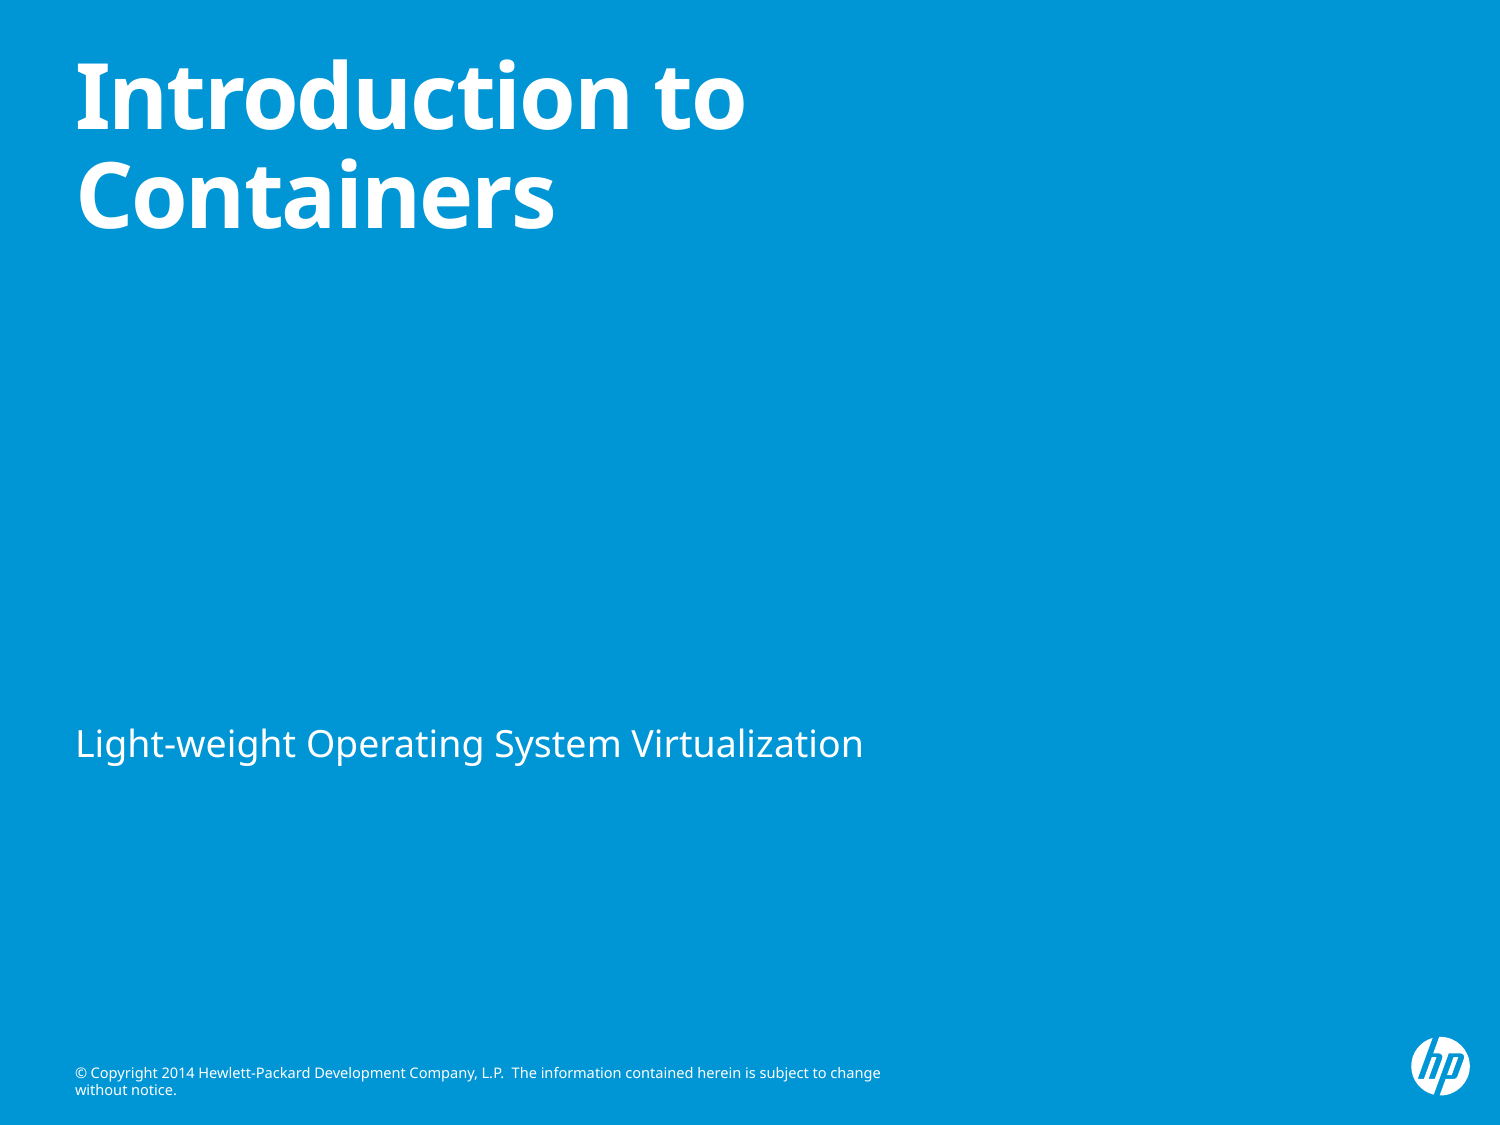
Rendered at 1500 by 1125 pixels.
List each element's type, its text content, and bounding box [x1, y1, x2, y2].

title Introduction to Containers [75, 50, 1201, 351]
list Light-weight Operating System Virtualization [75, 725, 1201, 921]
